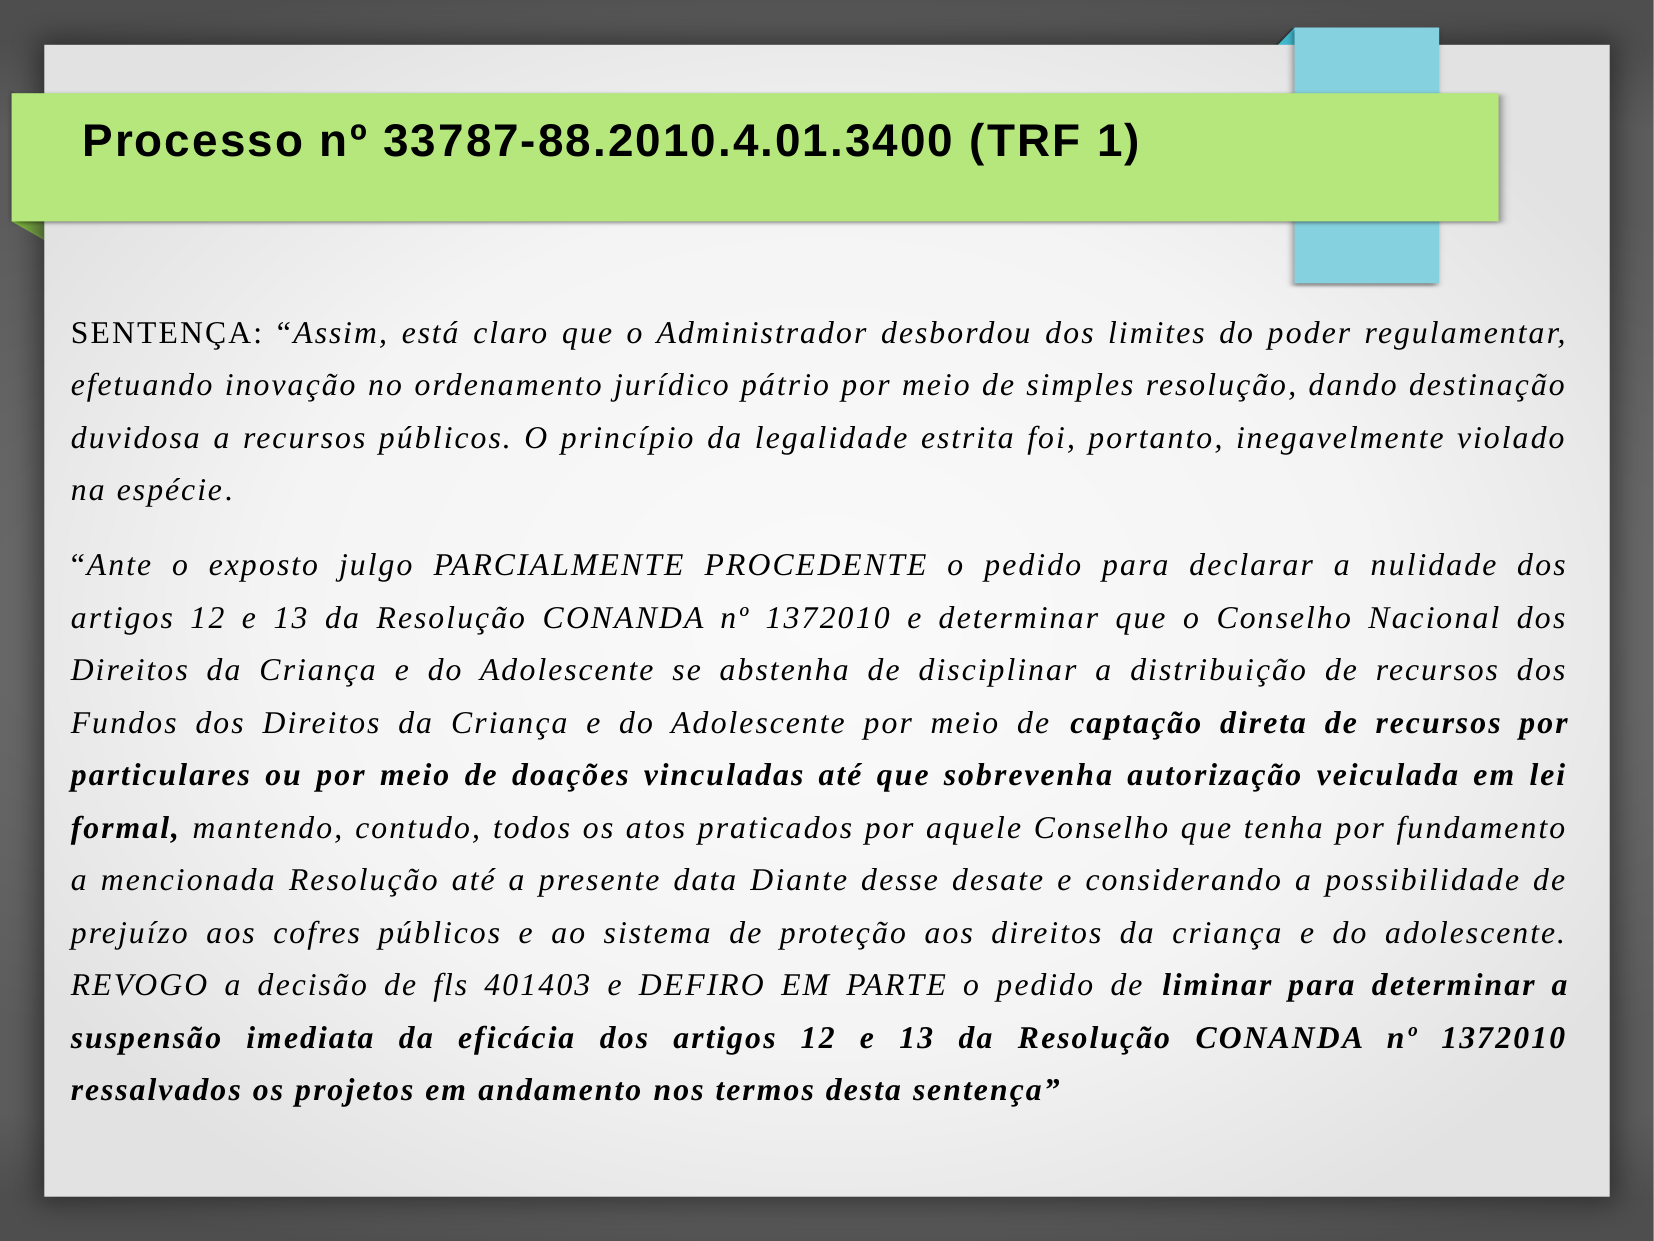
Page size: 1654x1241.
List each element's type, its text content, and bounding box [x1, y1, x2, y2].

title Processo nº 33787-88.2010.4.01.3400 (TRF 1) [82, 89, 1264, 177]
picture [0, 0, 1654, 1241]
list SENTENÇA: “Assim, está claro que o Administrador desbordou dos limites do poder regulamentar, efetuando inovação no ordenamento jurídico pátrio por meio de simples resolução, dando destinação duvidosa a recursos públicos. O princípio da legalidade estrita foi, portanto, inegavelmente violado na espécie. “Ante o exposto julgo PARCIALMENTE PROCEDENTE o pedido para declarar a nulidade dos artigos 12 e 13 da Resolução CONANDA nº 1372010 e determinar que o Conselho Nacional dos Direitos da Criança e do Adolescente se abstenha de disciplinar a distribuição de recursos dos Fundos dos Direitos da Criança e do Adolescente por meio de captação direta de recursos por particulares ou por meio de doações vinculadas até que sobrevenha autorização veiculada em lei formal, mantendo, contudo, todos os atos praticados por aquele Conselho que tenha por fundamento a mencionada Resolução até a presente data Diante desse desate e considerando a possibilidade de prejuízo aos cofres públicos e ao sistema de proteção aos direitos da criança e do adolescente. REVOGO a decisão de fls 401403 e DEFIRO EM PARTE o pedido de liminar para determinar a suspensão imediata da eficácia dos artigos 12 e 13 da Resolução CONANDA nº 1372010 ressalvados os projetos em andamento nos termos desta sentença” [70, 177, 1571, 1123]
